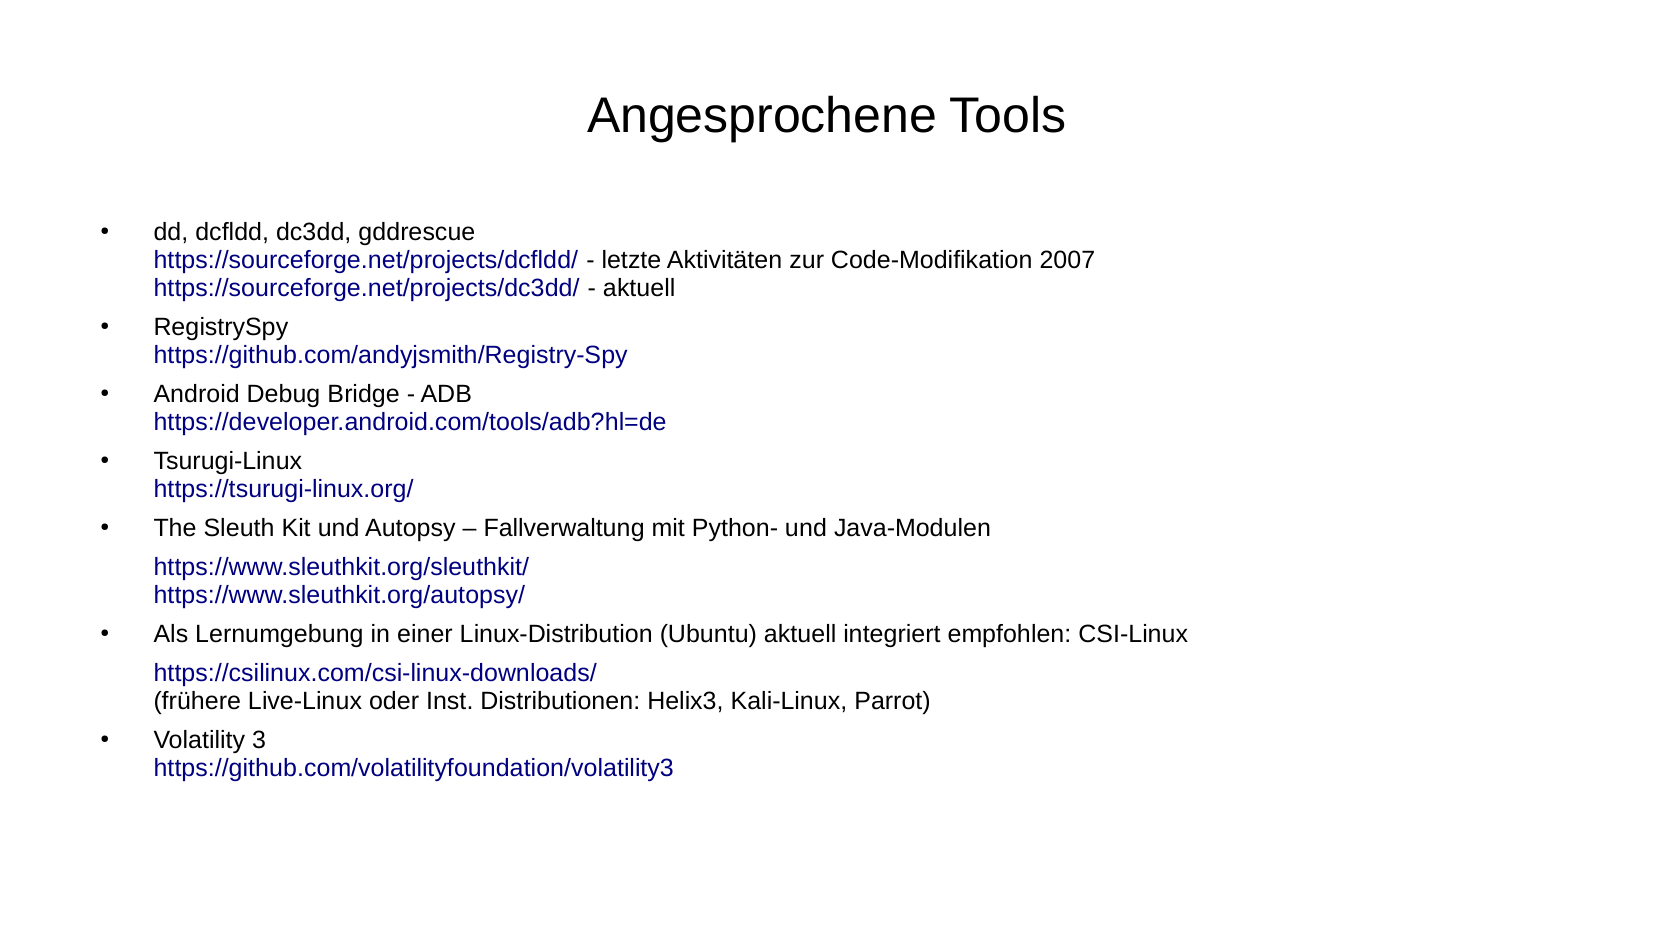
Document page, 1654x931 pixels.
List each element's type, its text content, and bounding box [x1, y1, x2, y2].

list dd, dcfldd, dc3dd, gddrescue https://sourceforge.net/projects/dcfldd/ - letzte Aktivitäten zur Code-Modifikation 2007 https://sourceforge.net/projects/dc3dd/ - aktuell RegistrySpy https://github.com/andyjsmith/Registry-Spy Android Debug Bridge - ADB https://developer.android.com/tools/adb?hl=de Tsurugi-Linux https://tsurugi-linux.org/ The Sleuth Kit und Autopsy – Fallverwaltung mit Python- und Java-Modulen https://www.sleuthkit.org/sleuthkit/ https://www.sleuthkit.org/autopsy/ Als Lernumgebung in einer Linux-Distribution (Ubuntu) aktuell integriert empfohlen: CSI-Linux https://csilinux.com/csi-linux-downloads/ (frühere Live-Linux oder Inst. Distributionen: Helix3, Kali-Linux, Parrot) Volatility 3 https://github.com/volatilityfoundation/volatility3 [82, 217, 1571, 883]
title Angesprochene Tools [82, 37, 1571, 193]
